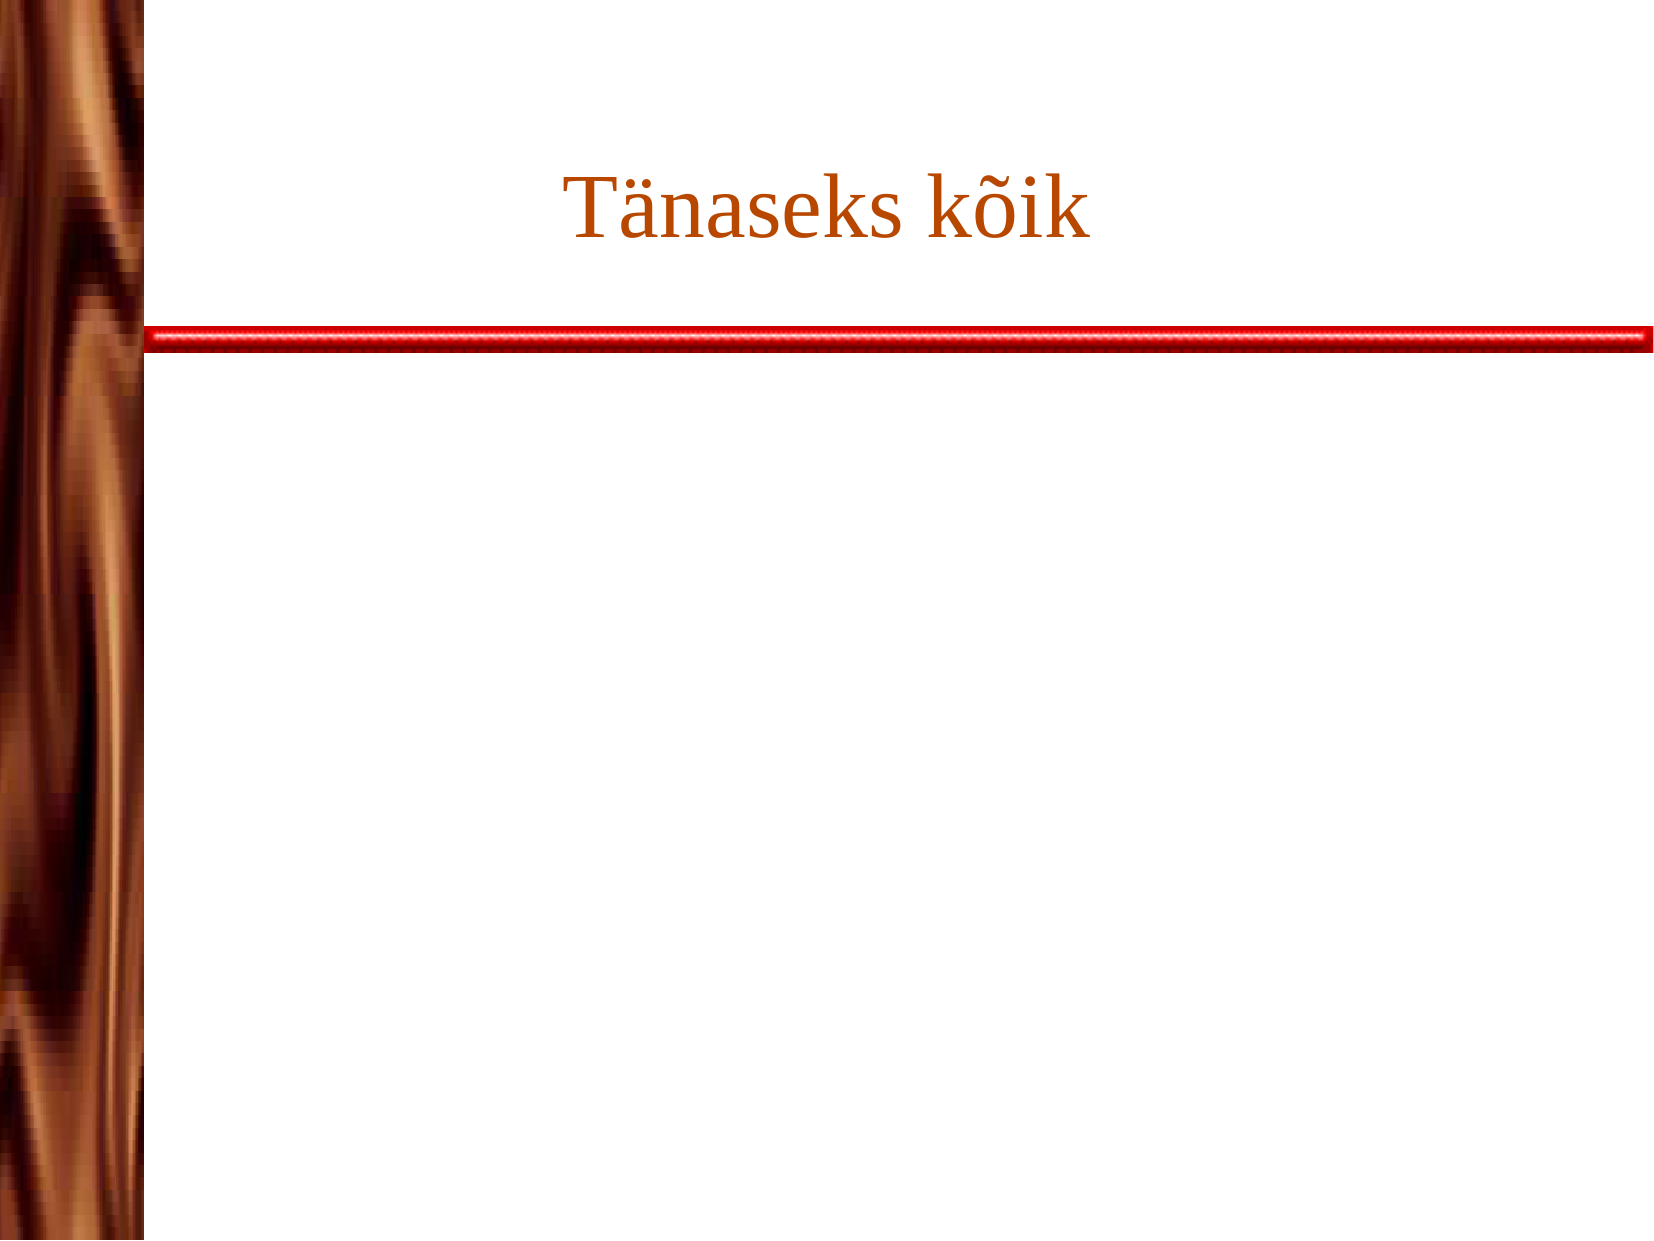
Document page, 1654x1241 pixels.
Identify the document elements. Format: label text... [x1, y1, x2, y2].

picture [0, 0, 1654, 1240]
title Tänaseks kõik [121, 98, 1533, 314]
